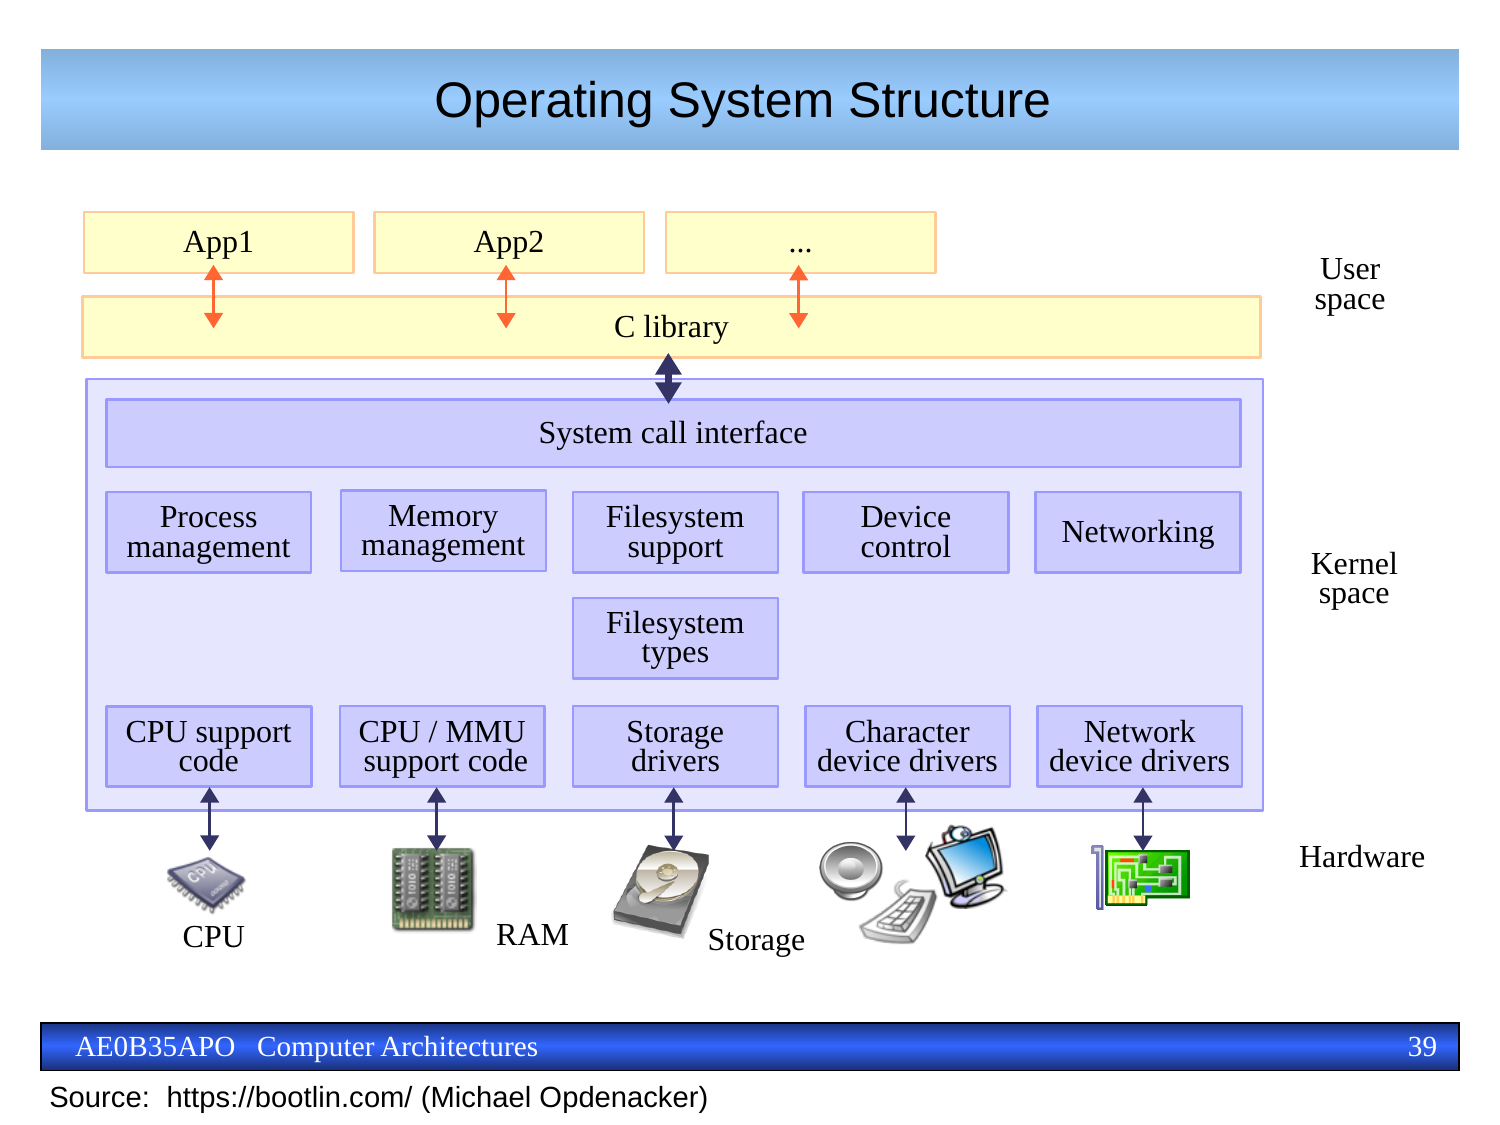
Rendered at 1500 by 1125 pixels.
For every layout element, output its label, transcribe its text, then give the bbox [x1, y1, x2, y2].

title Operating System Structure [41, 49, 1459, 150]
text_box Source: https://bootlin.com/ (Michael Opdenacker) [34, 1073, 1413, 1125]
chart [73, 207, 1465, 1000]
